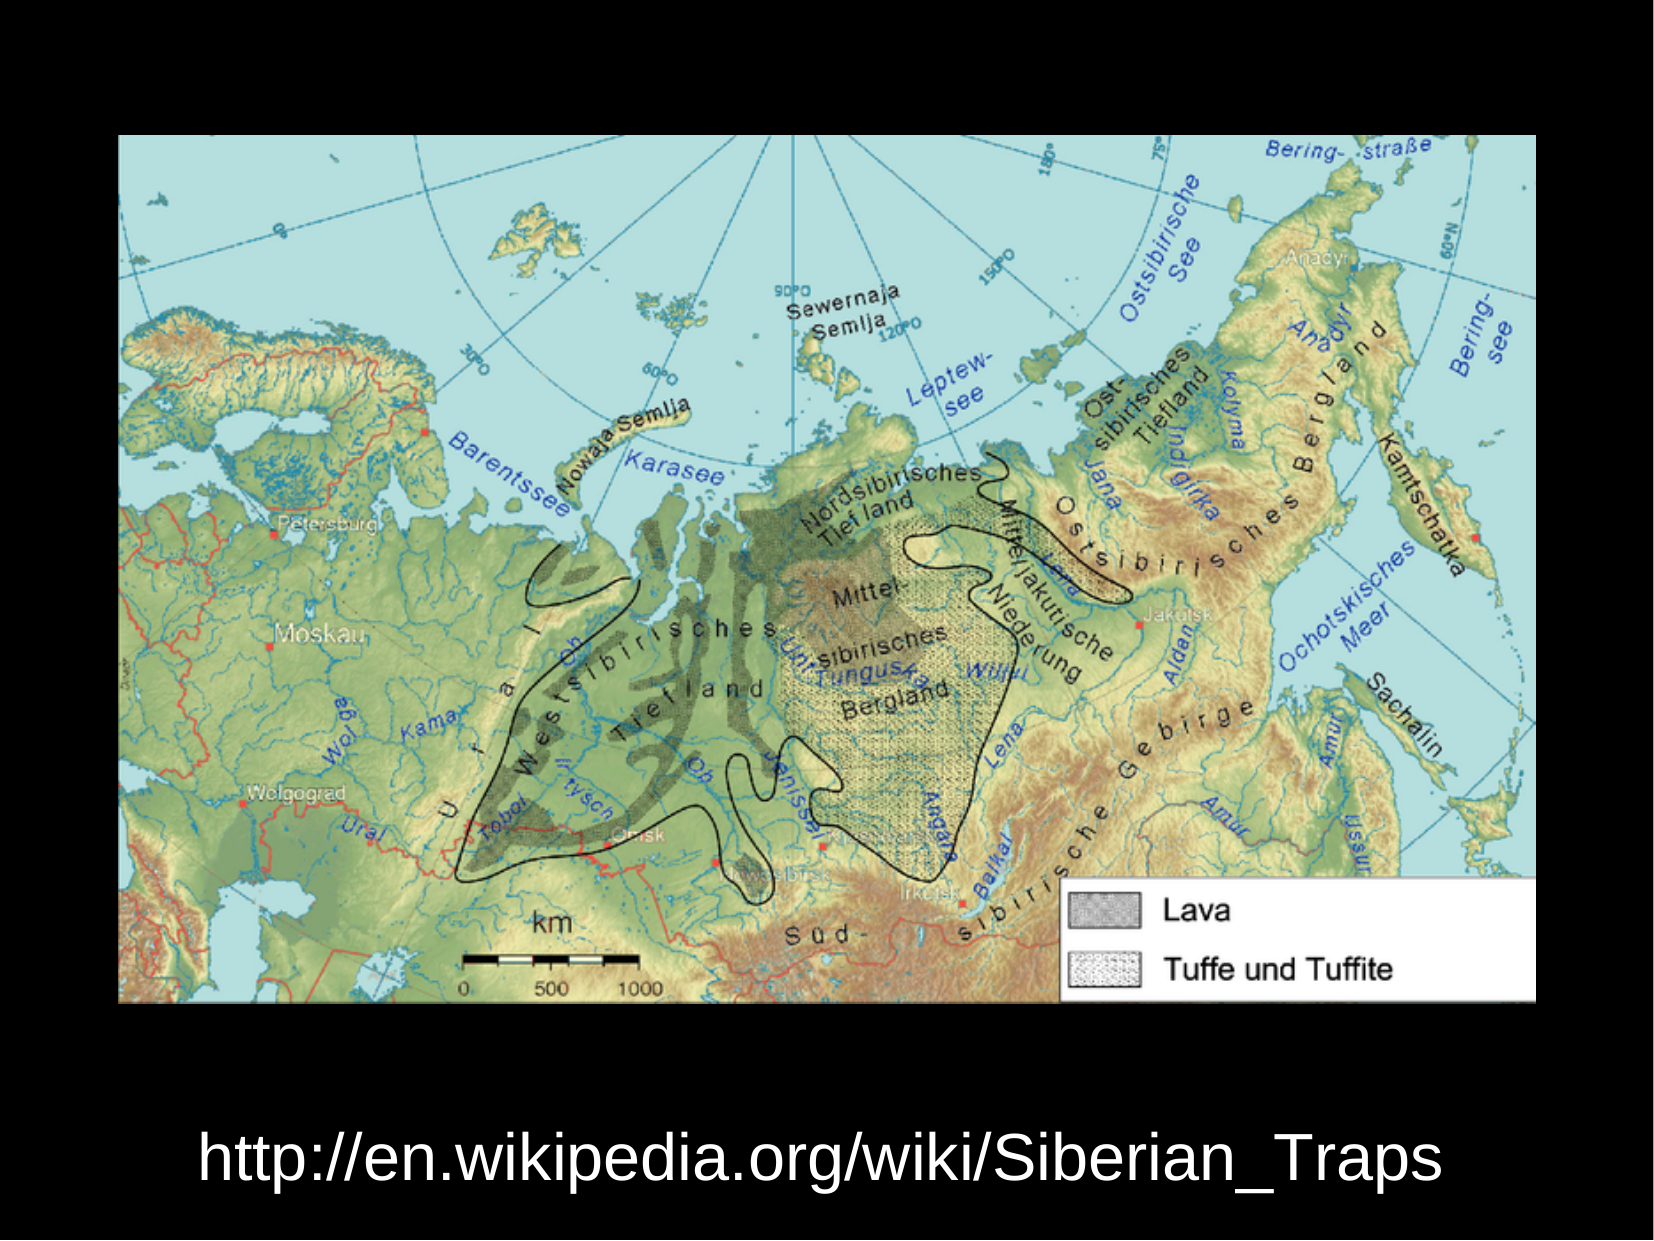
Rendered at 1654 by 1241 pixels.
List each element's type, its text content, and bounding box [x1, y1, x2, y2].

text_box http://en.wikipedia.org/wiki/Siberian_Traps [76, 1108, 1565, 1206]
title Siberian traps [82, 56, 1571, 250]
picture [118, 135, 1536, 1004]
